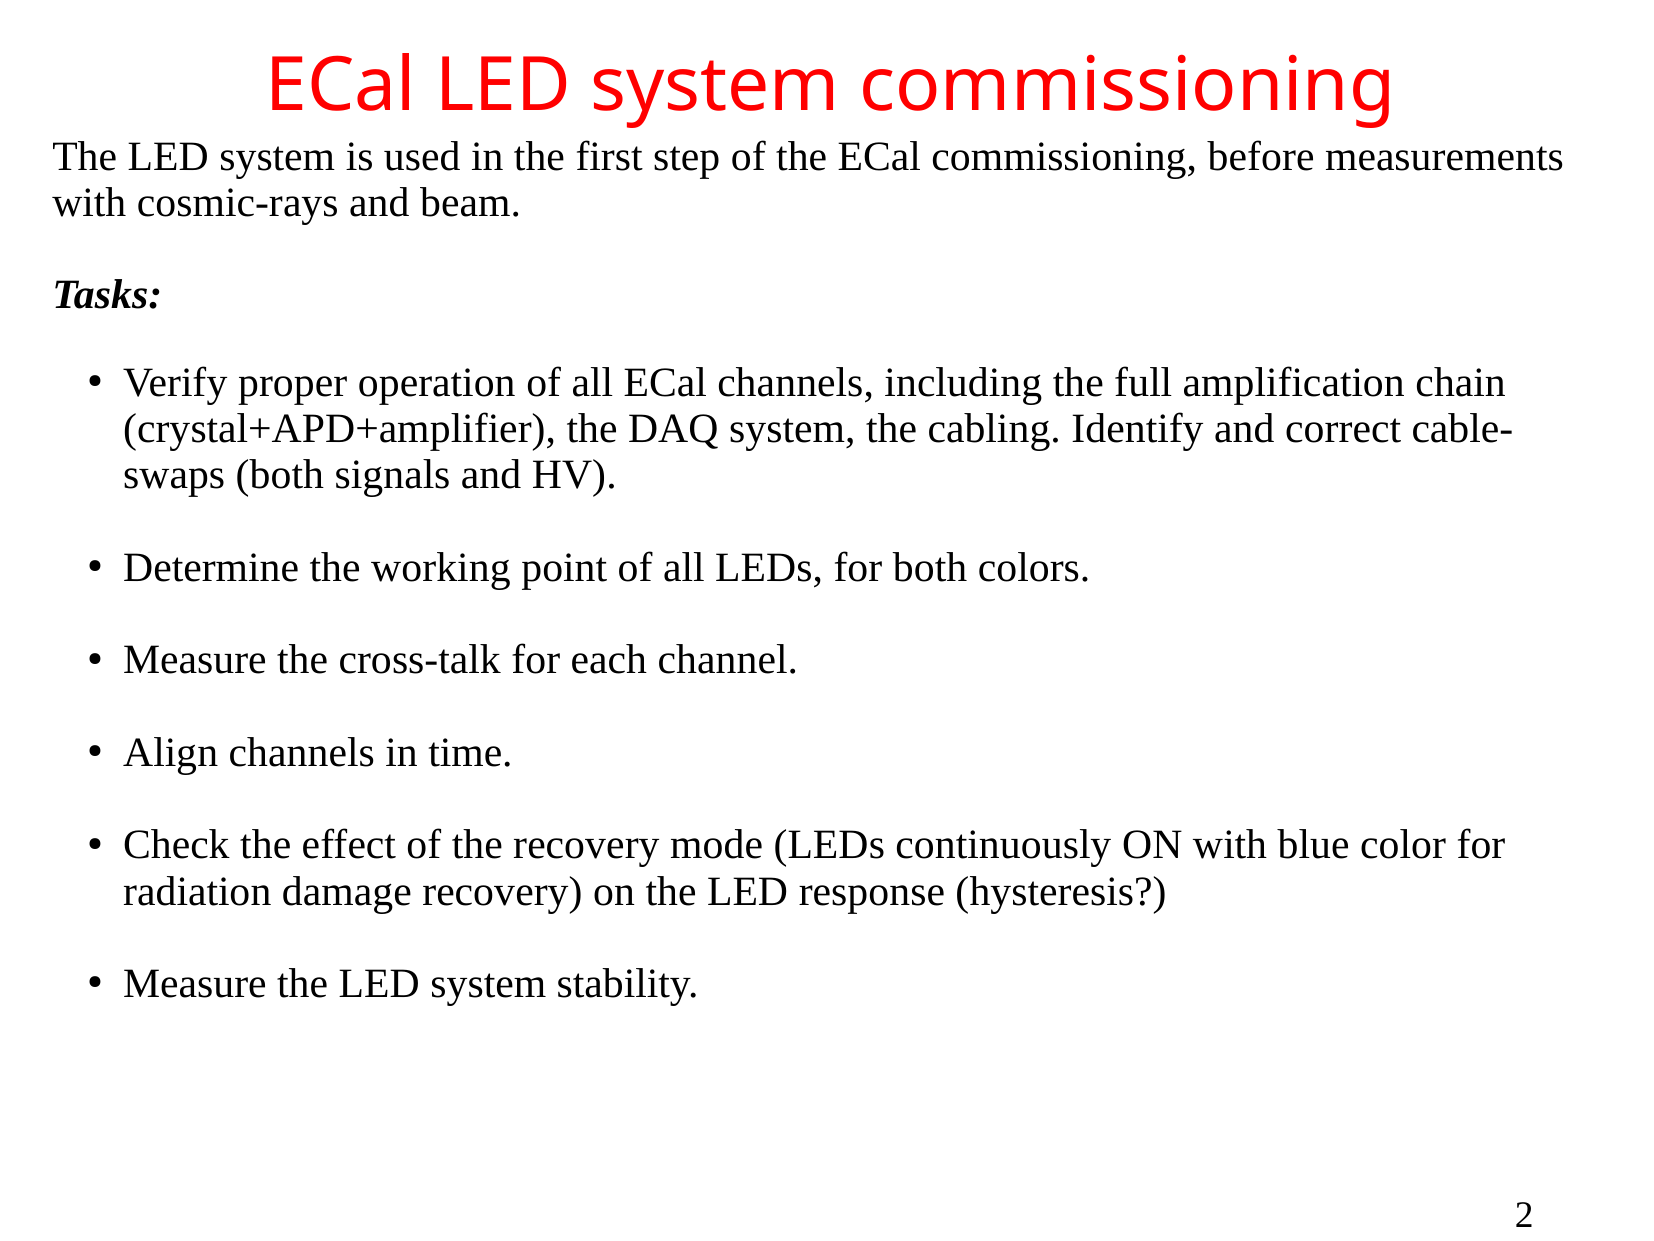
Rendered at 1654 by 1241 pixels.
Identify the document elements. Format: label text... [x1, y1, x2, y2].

text_box The LED system is used in the first step of the ECal commissioning, before measurements with cosmic-rays and beam. Tasks: Verify proper operation of all ECal channels, including the full amplification chain (crystal+APD+amplifier), the DAQ system, the cabling. Identify and correct cable-swaps (both signals and HV). Determine the working point of all LEDs, for both colors. Measure the cross-talk for each channel. Align channels in time. Check the effect of the recovery mode (LEDs continuously ON with blue color for radiation damage recovery) on the LED response (hysteresis?) Measure the LED system stability. [37, 125, 1613, 1139]
title ECal LED system commissioning [86, 11, 1576, 125]
